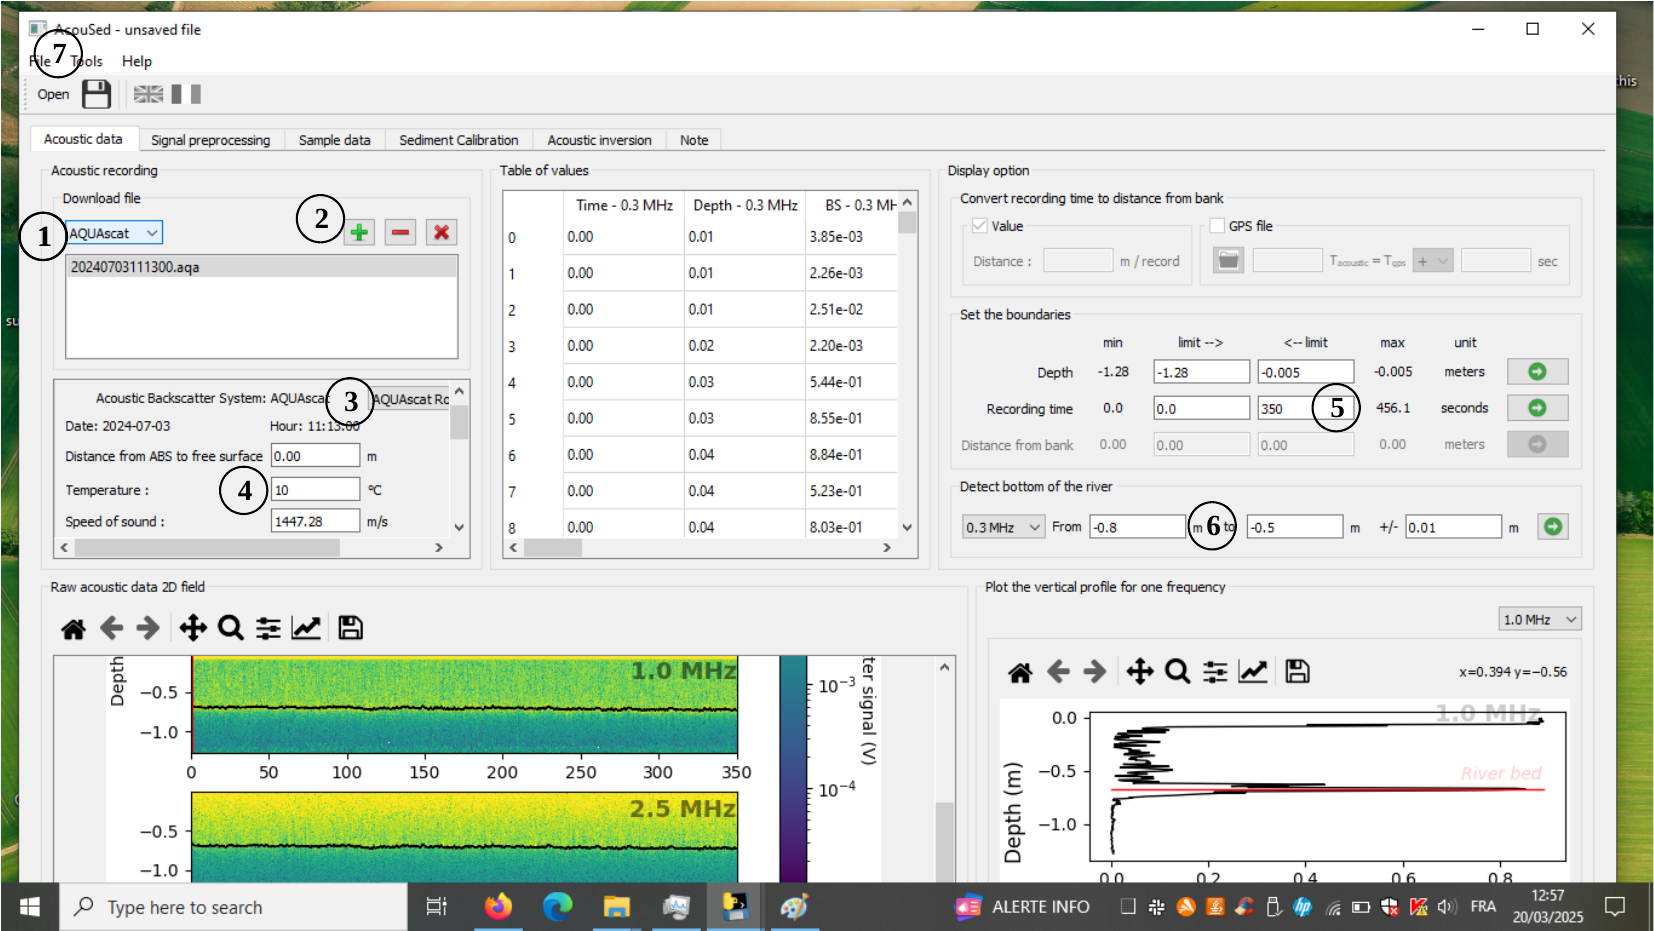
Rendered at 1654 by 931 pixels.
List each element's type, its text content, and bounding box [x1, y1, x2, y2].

text_box 3 [329, 378, 340, 387]
text_box 6 [1191, 540, 1203, 550]
text_box 2 [329, 195, 359, 243]
text_box 2 [299, 195, 310, 205]
text_box 1 [22, 251, 33, 260]
text_box 3 [329, 380, 372, 424]
text_box 6 [1191, 504, 1234, 548]
text_box 4 [223, 468, 266, 512]
text_box 1 [22, 212, 35, 221]
text_box 7 [37, 68, 50, 78]
text_box 1 [51, 212, 82, 260]
picture [1, 1, 1654, 931]
text_box 4 [223, 506, 233, 514]
text_box 7 [37, 32, 80, 76]
text_box 4 [223, 466, 235, 475]
text_box 3 [359, 378, 389, 426]
text_box 5 [1345, 384, 1375, 432]
text_box 1 [22, 214, 65, 258]
text_box 4 [252, 466, 283, 514]
text_box 6 [1191, 502, 1202, 511]
text_box 5 [1315, 386, 1358, 430]
text_box 2 [299, 197, 343, 241]
text_box 7 [67, 30, 97, 78]
text_box 5 [1315, 422, 1328, 432]
text_box 7 [37, 30, 48, 39]
text_box 3 [329, 417, 341, 426]
text_box 2 [299, 233, 312, 243]
text_box 6 [1221, 502, 1251, 550]
text_box 5 [1315, 384, 1326, 393]
